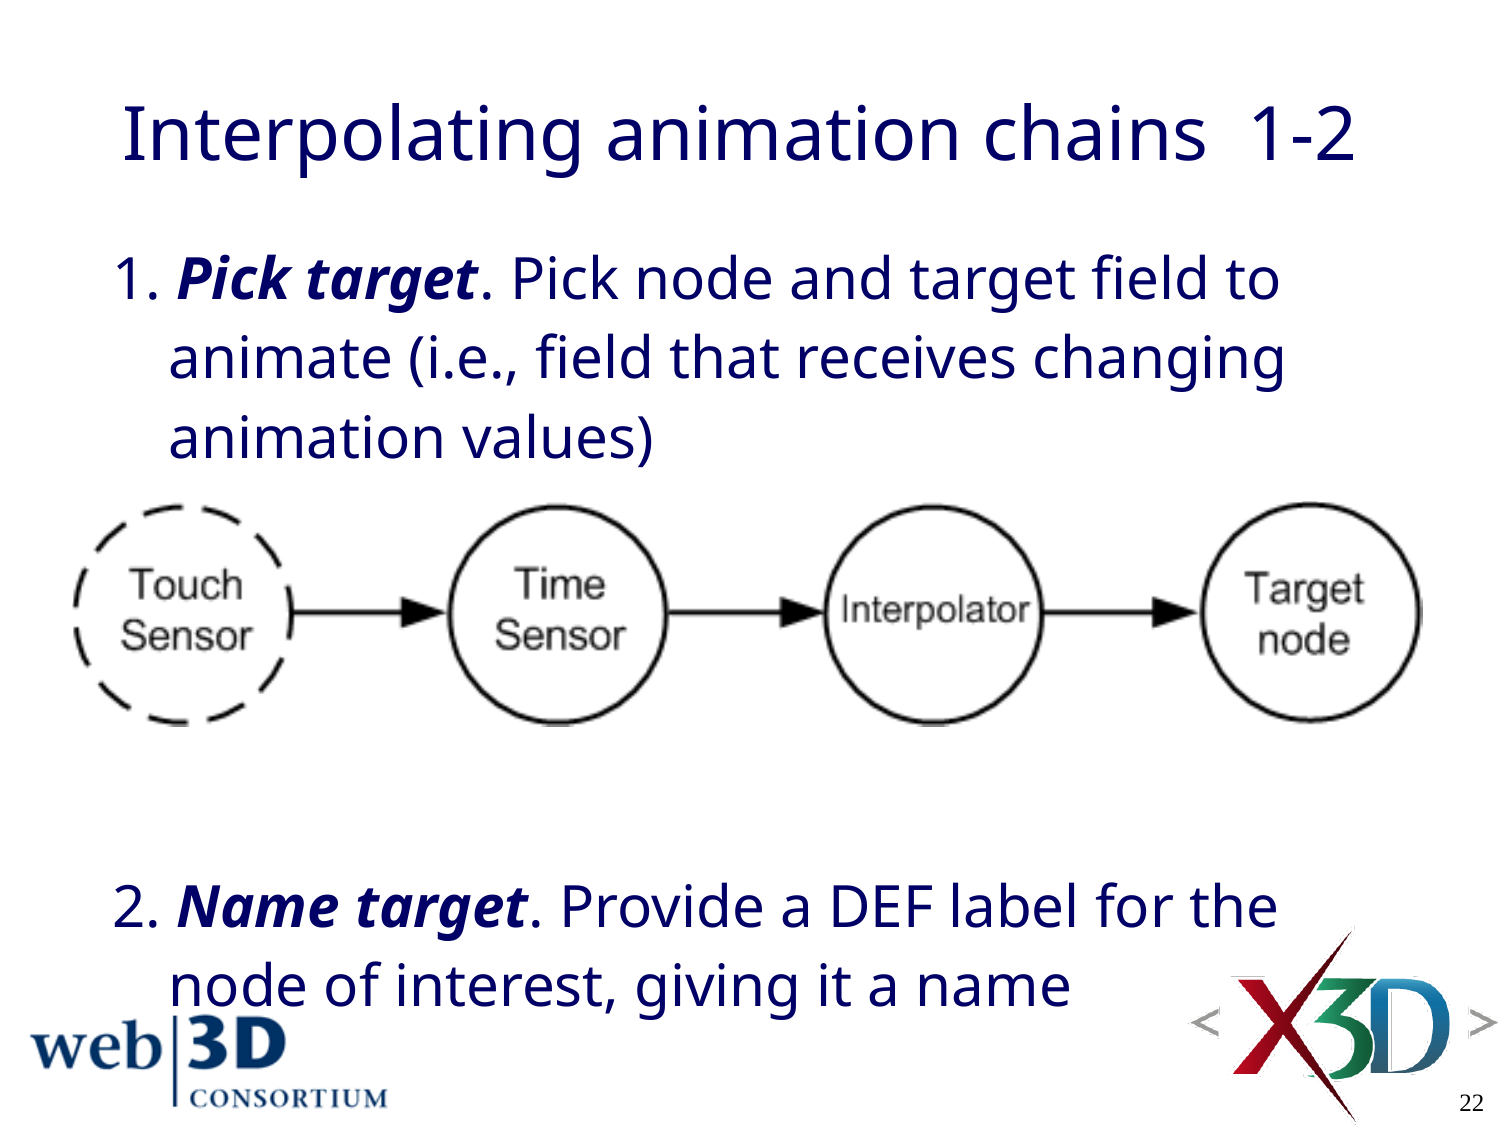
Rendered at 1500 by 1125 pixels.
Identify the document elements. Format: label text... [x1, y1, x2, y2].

list 1. Pick target. Pick node and target field to animate (i.e., field that receives changing animation values) 2. Name target. Provide a DEF label for the node of interest, giving it a name [112, 727, 1388, 1028]
picture [1187, 926, 1500, 1125]
picture [72, 501, 1423, 727]
title Interpolating animation chains 1-2 [112, 44, 1388, 218]
picture [12, 998, 413, 1118]
list 1. Pick target. Pick node and target field to animate (i.e., field that receives changing animation values) 2. Name target. Provide a DEF label for the node of interest, giving it a name [112, 237, 1388, 501]
